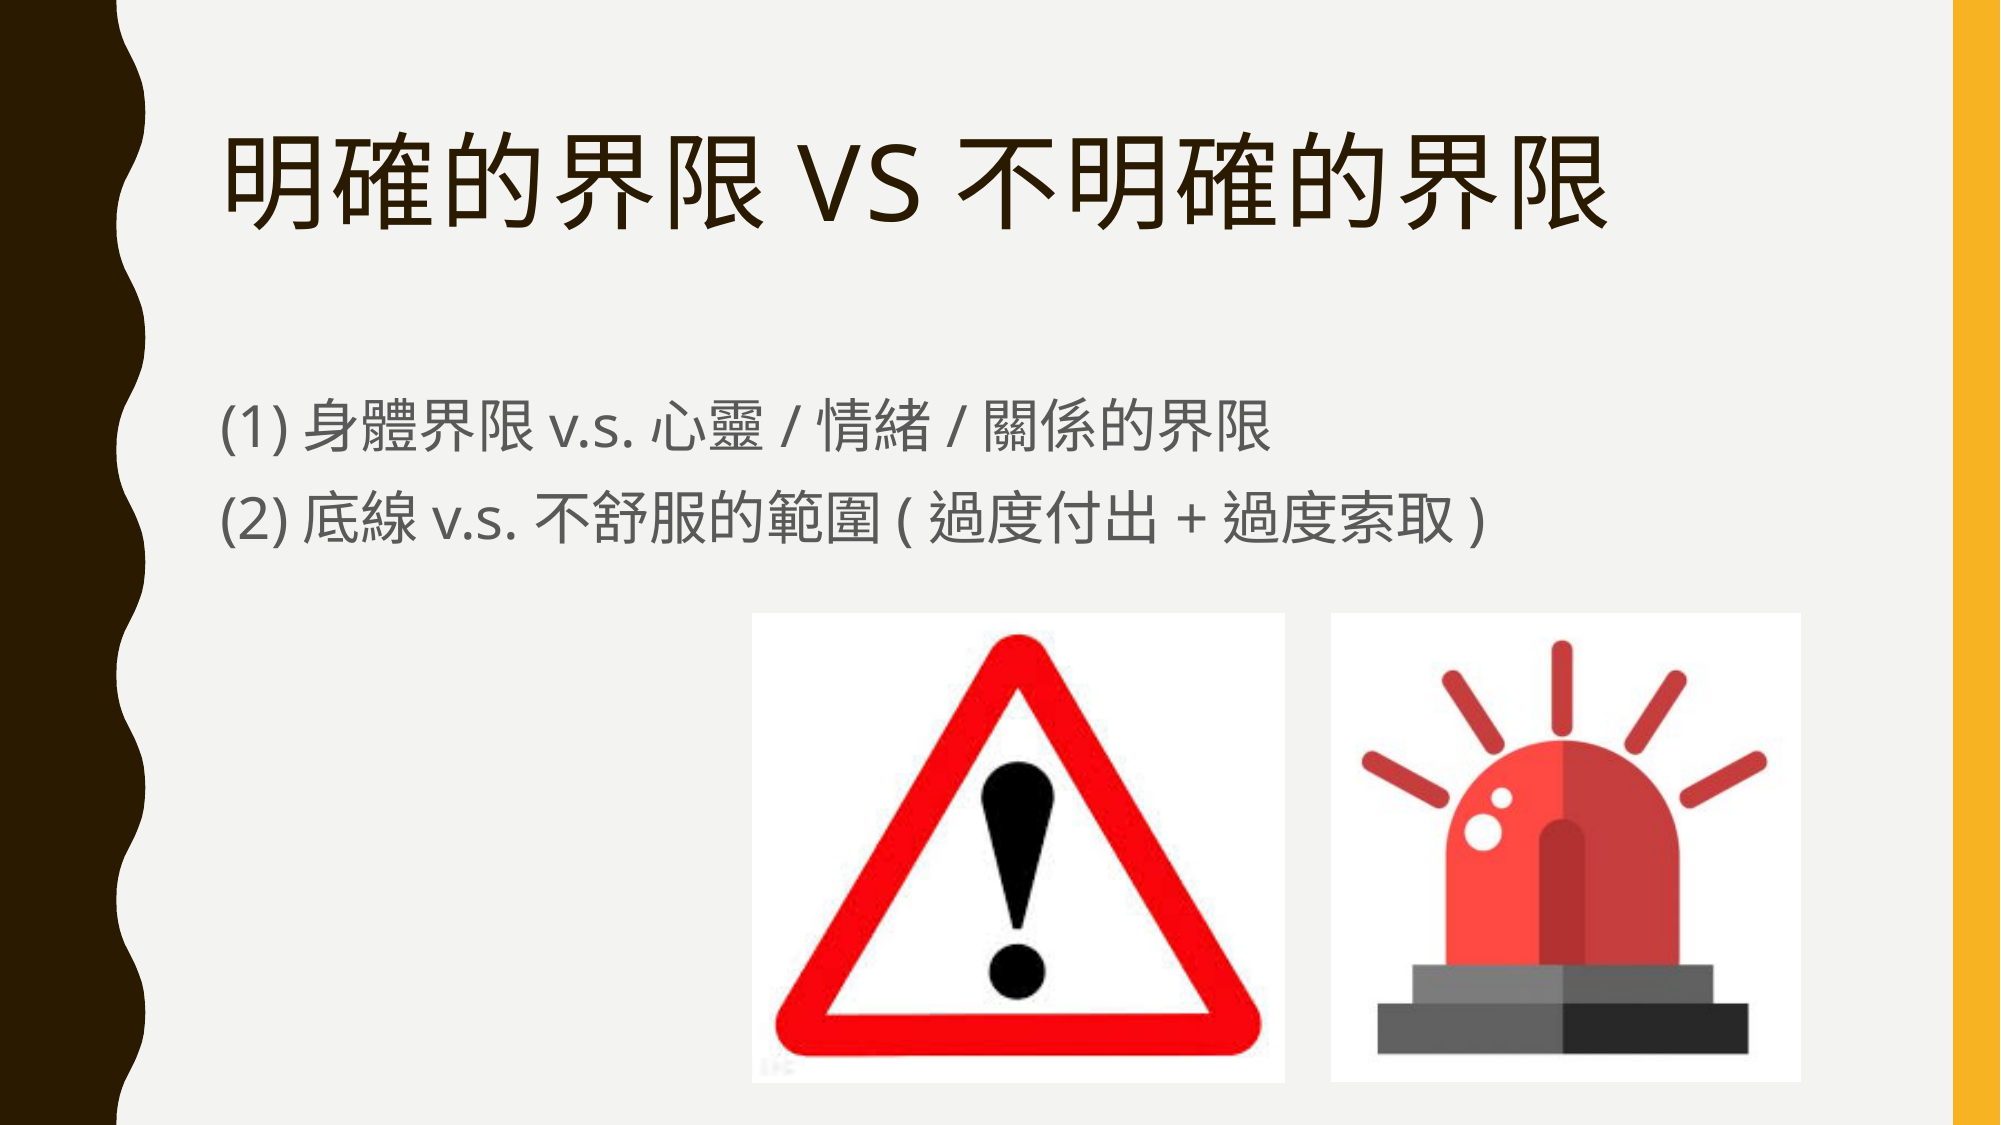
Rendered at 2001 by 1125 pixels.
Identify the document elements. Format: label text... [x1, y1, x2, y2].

picture [752, 613, 1285, 1083]
picture [1331, 613, 1801, 1082]
list (1)身體界限v.s.心靈/情緒/關係的界限 (2)底線v.s.不舒服的範圍(過度付出+過度索取) [205, 375, 1753, 965]
title 明確的界限VS不明確的界限 [205, 122, 1876, 308]
